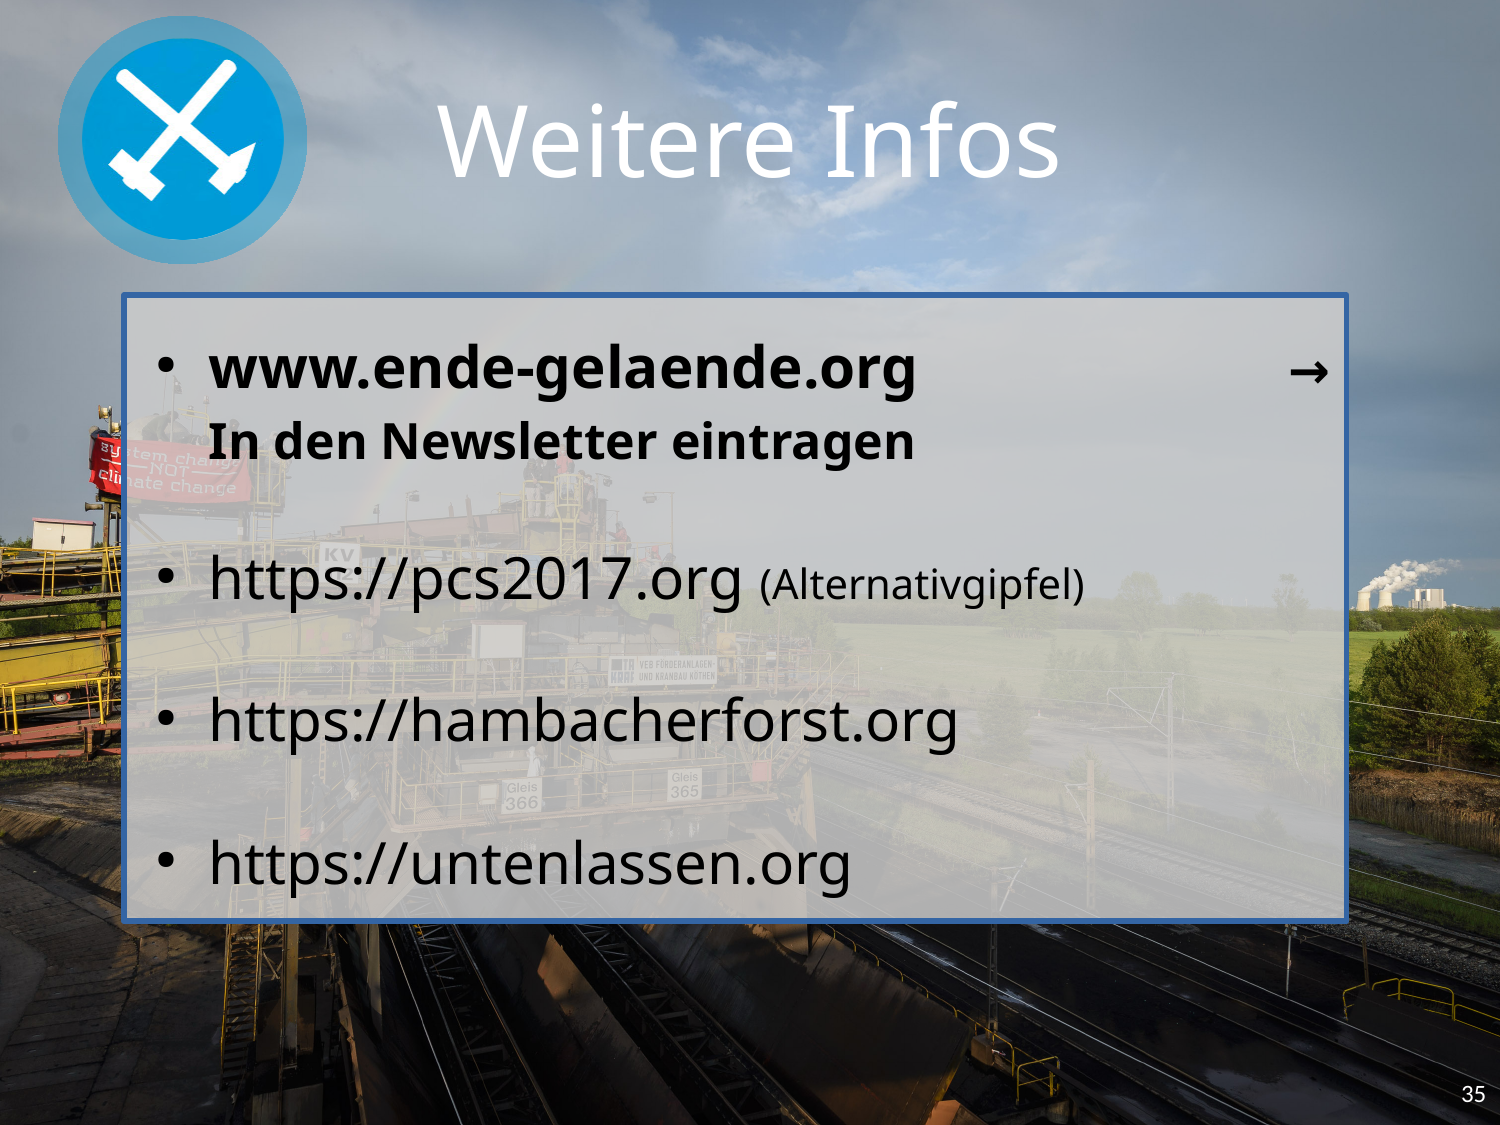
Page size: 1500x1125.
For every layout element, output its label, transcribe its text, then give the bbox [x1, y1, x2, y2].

title Weitere Infos [242, 11, 1258, 266]
picture [0, 0, 1500, 1125]
list www.ende-gelaende.org → In den Newsletter eintragen https://pcs2017.org (Alternativgipfel) https://hambacherforst.org https://untenlassen.org [124, 295, 1347, 922]
